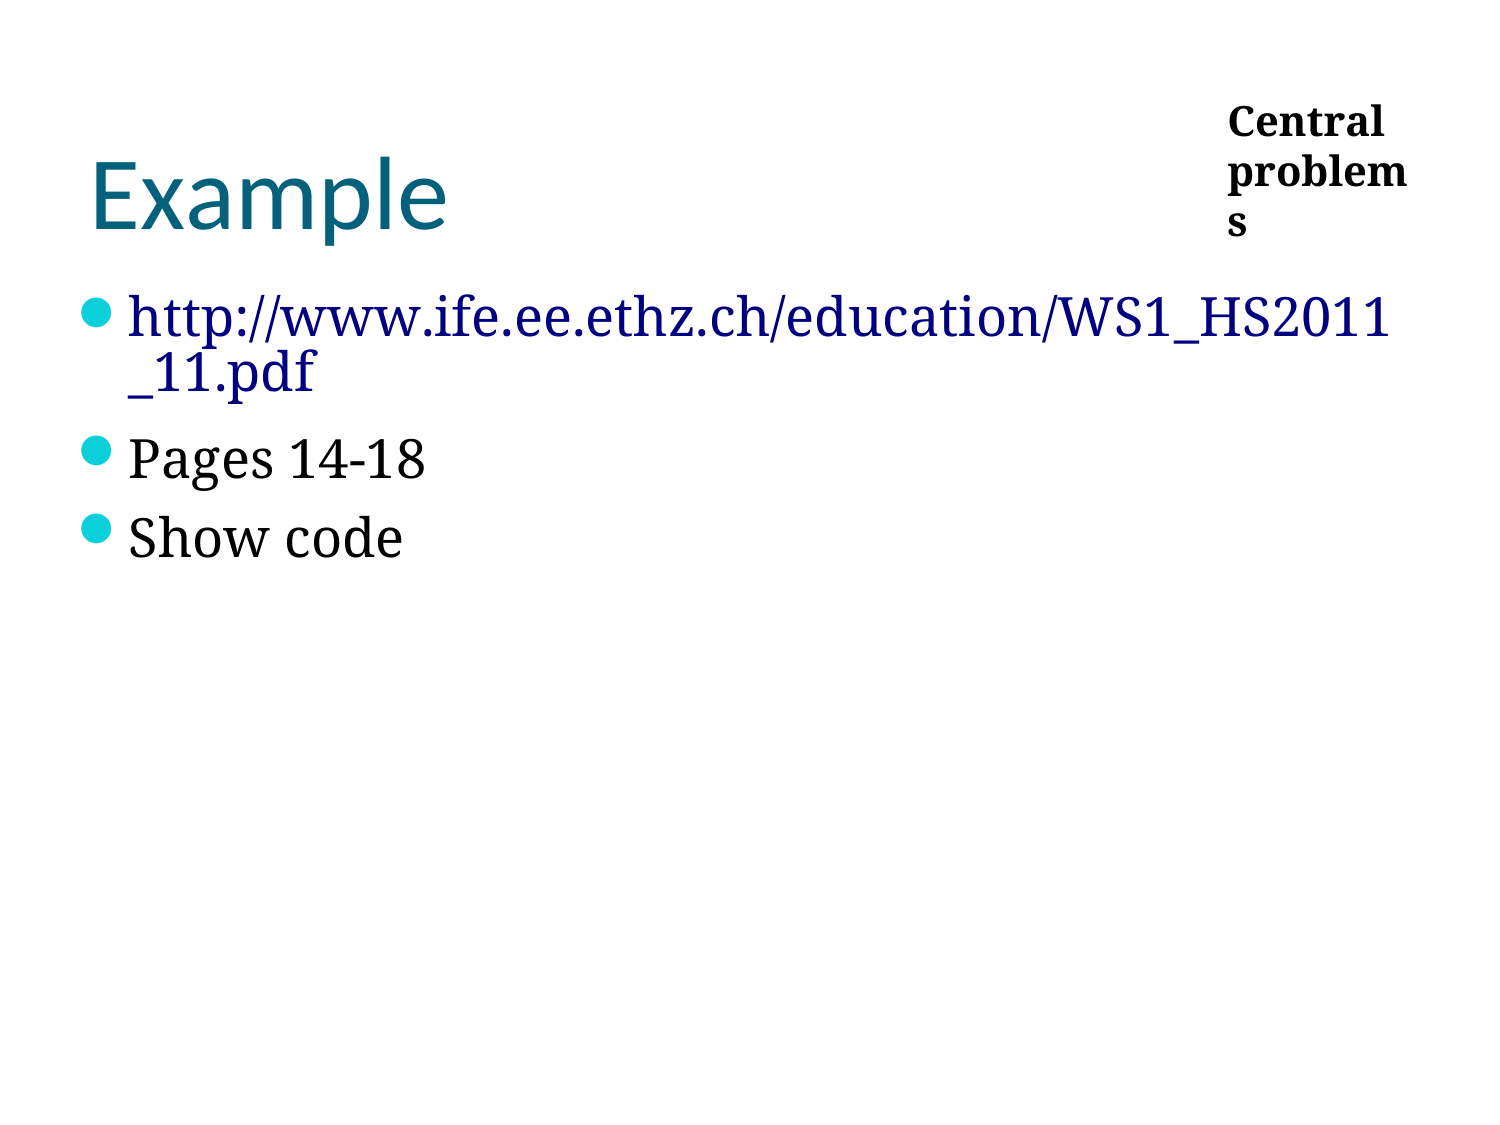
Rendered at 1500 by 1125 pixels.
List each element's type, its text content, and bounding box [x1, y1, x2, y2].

title Example [75, 75, 1426, 301]
text_box Central problems [1212, 87, 1431, 253]
list http://www.ife.ee.ethz.ch/education/WS1_HS2011_11.pdf Pages 14-18 Show code [62, 274, 1413, 913]
